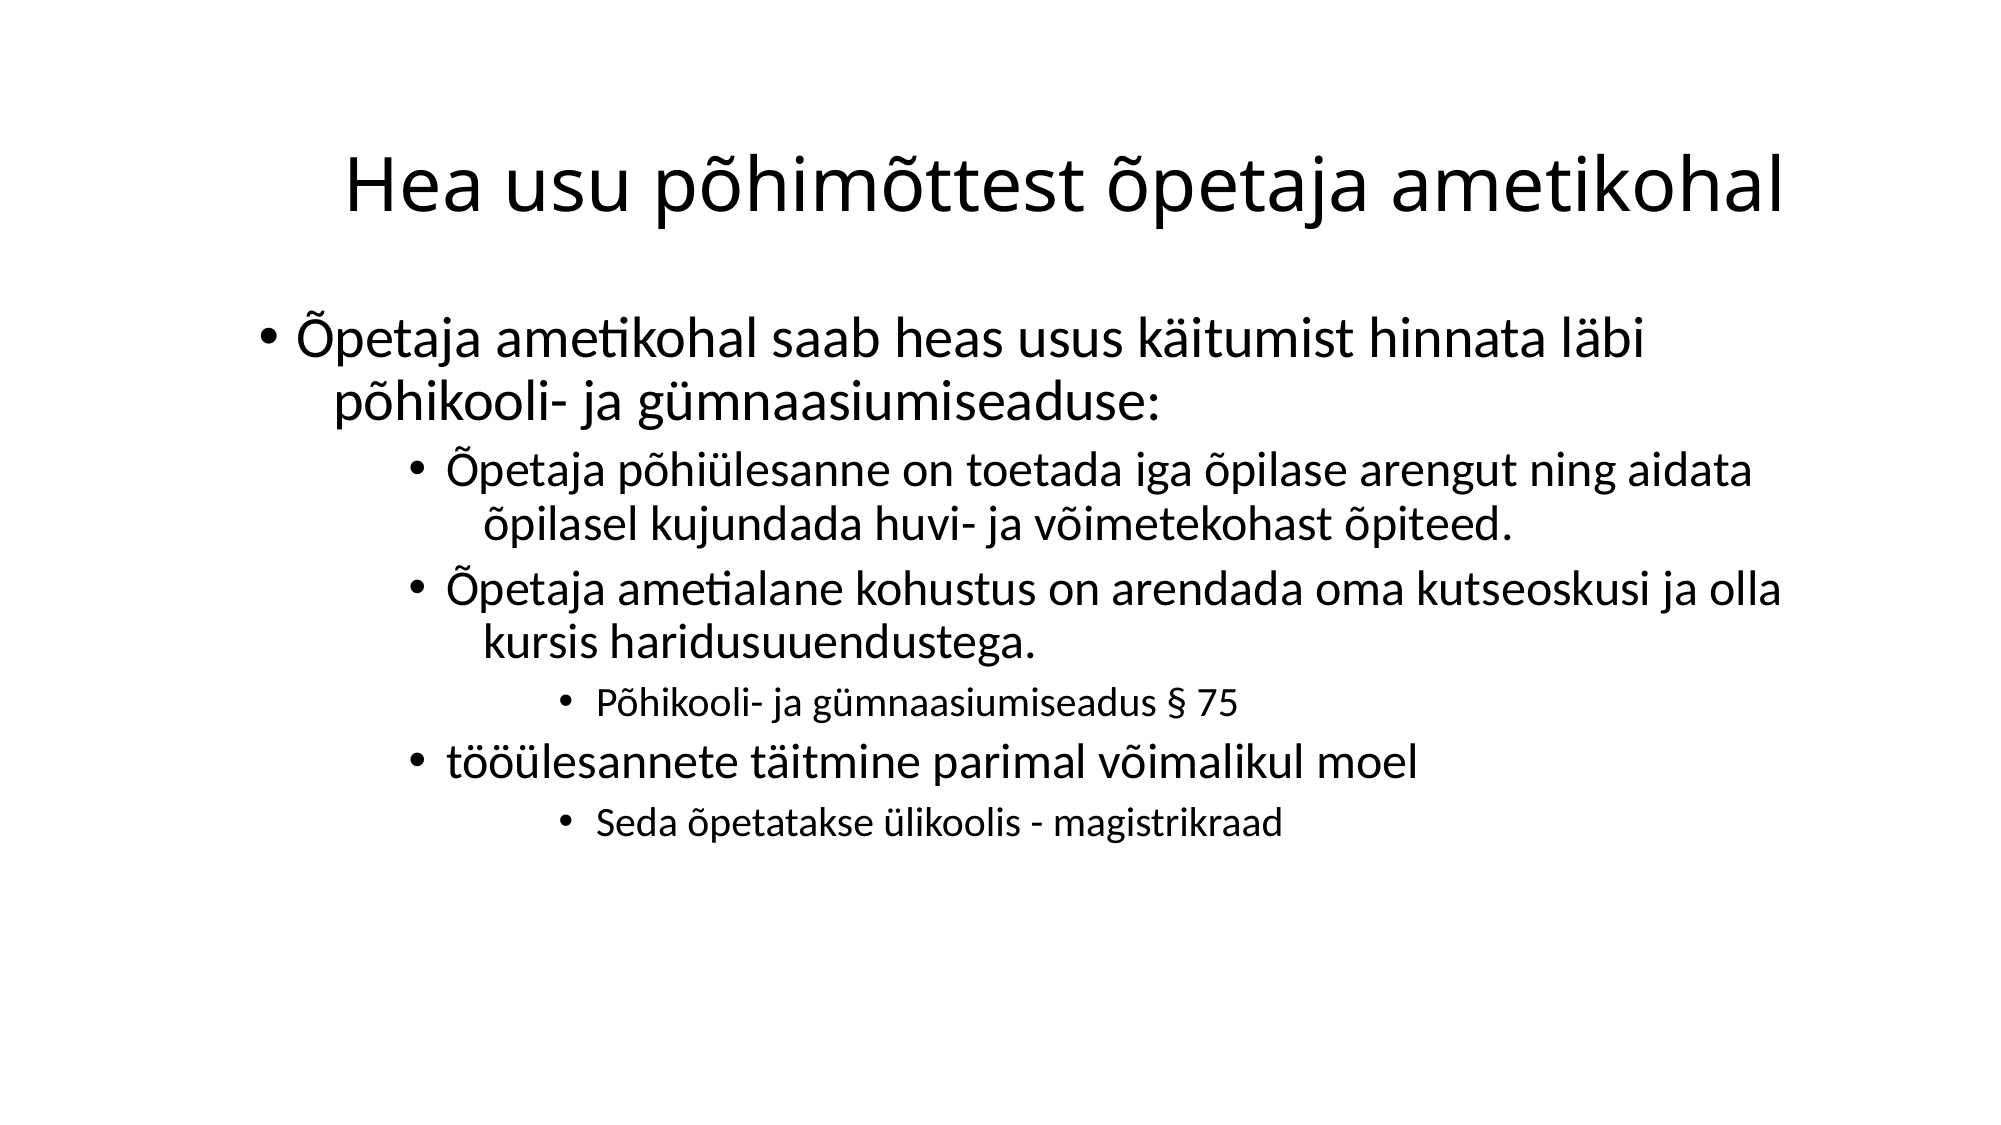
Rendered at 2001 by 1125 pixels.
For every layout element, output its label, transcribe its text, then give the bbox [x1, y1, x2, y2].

title Hea usu põhimõttest õpetaja ametikohal [243, 112, 1887, 262]
list Õpetaja ametikohal saab heas usus käitumist hinnata läbi põhikooli- ja gümnaasiumiseaduse: Õpetaja põhiülesanne on toetada iga õpilase arengut ning aidata õpilasel kujundada huvi- ja võimetekohast õpiteed. Õpetaja ametialane kohustus on arendada oma kutseoskusi ja olla kursis haridusuuendustega. Põhikooli- ja gümnaasiumiseadus § 75 tööülesannete täitmine parimal võimalikul moel Seda õpetatakse ülikoolis - magistrikraad [243, 299, 1887, 1109]
